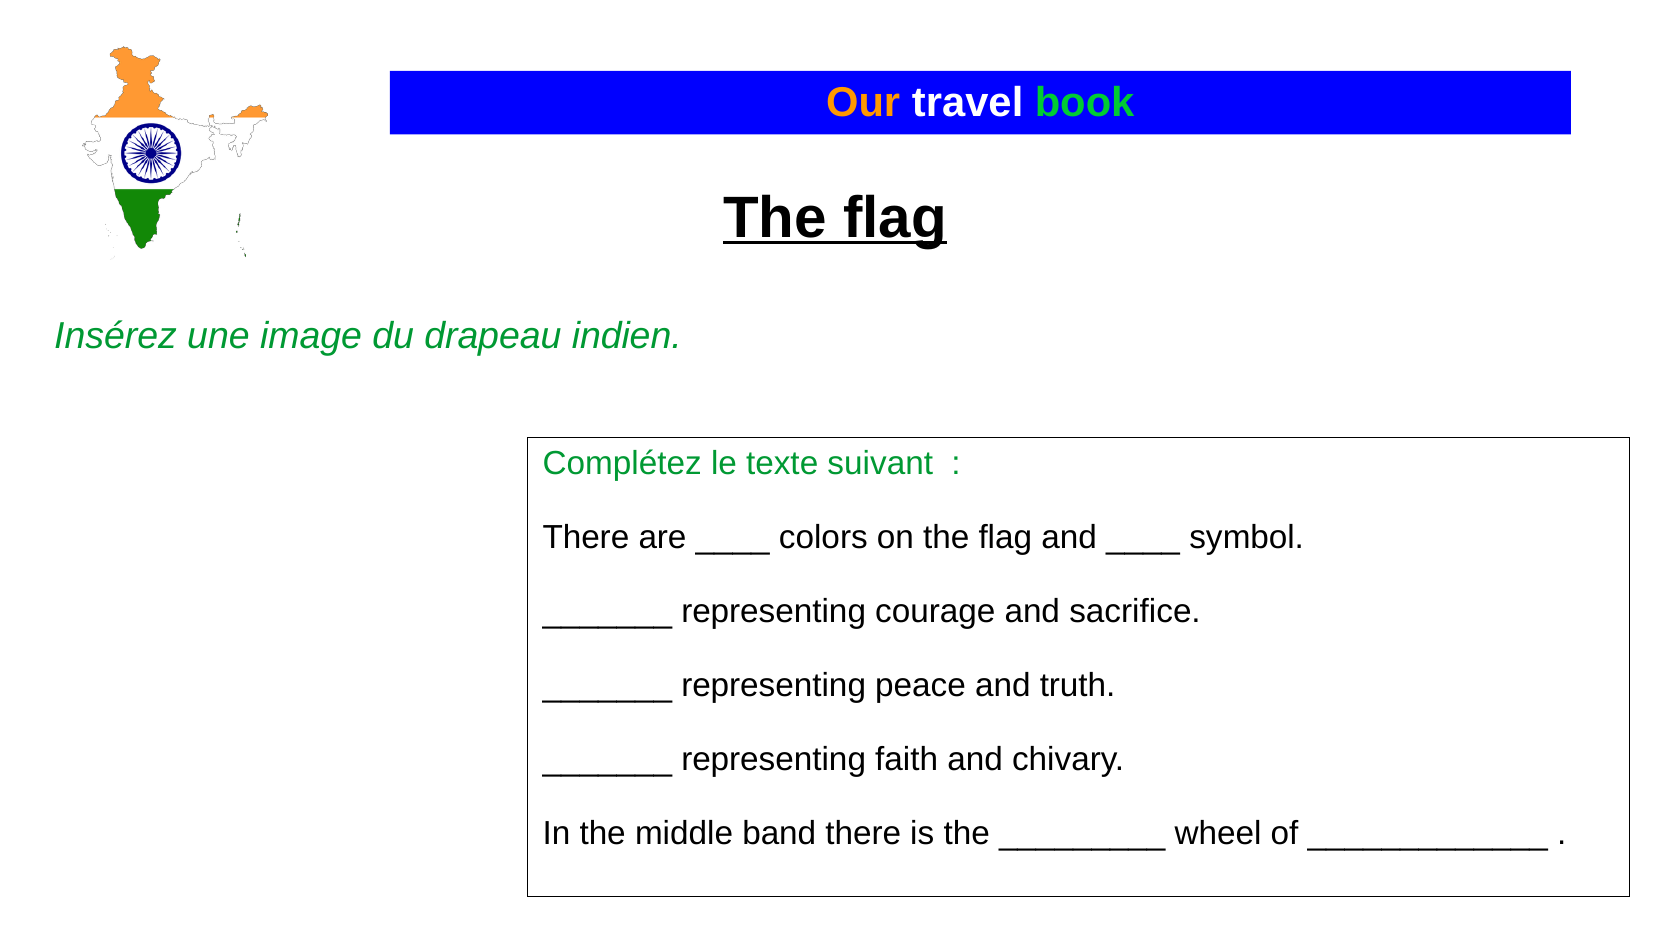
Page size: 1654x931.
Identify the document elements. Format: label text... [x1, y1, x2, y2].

picture [82, 46, 268, 260]
text_box The flag [708, 177, 1050, 258]
text_box Our travel book [389, 70, 1571, 135]
text_box Insérez une image du drapeau indien. [39, 307, 697, 378]
text_box Complétez le texte suivant : There are ____ colors on the flag and ____ symbol. _______ representing courage and sacrifice. _______ representing peace and truth. _______ representing faith and chivary. In the middle band there is the _________ wheel of _____________ . [527, 437, 1630, 897]
